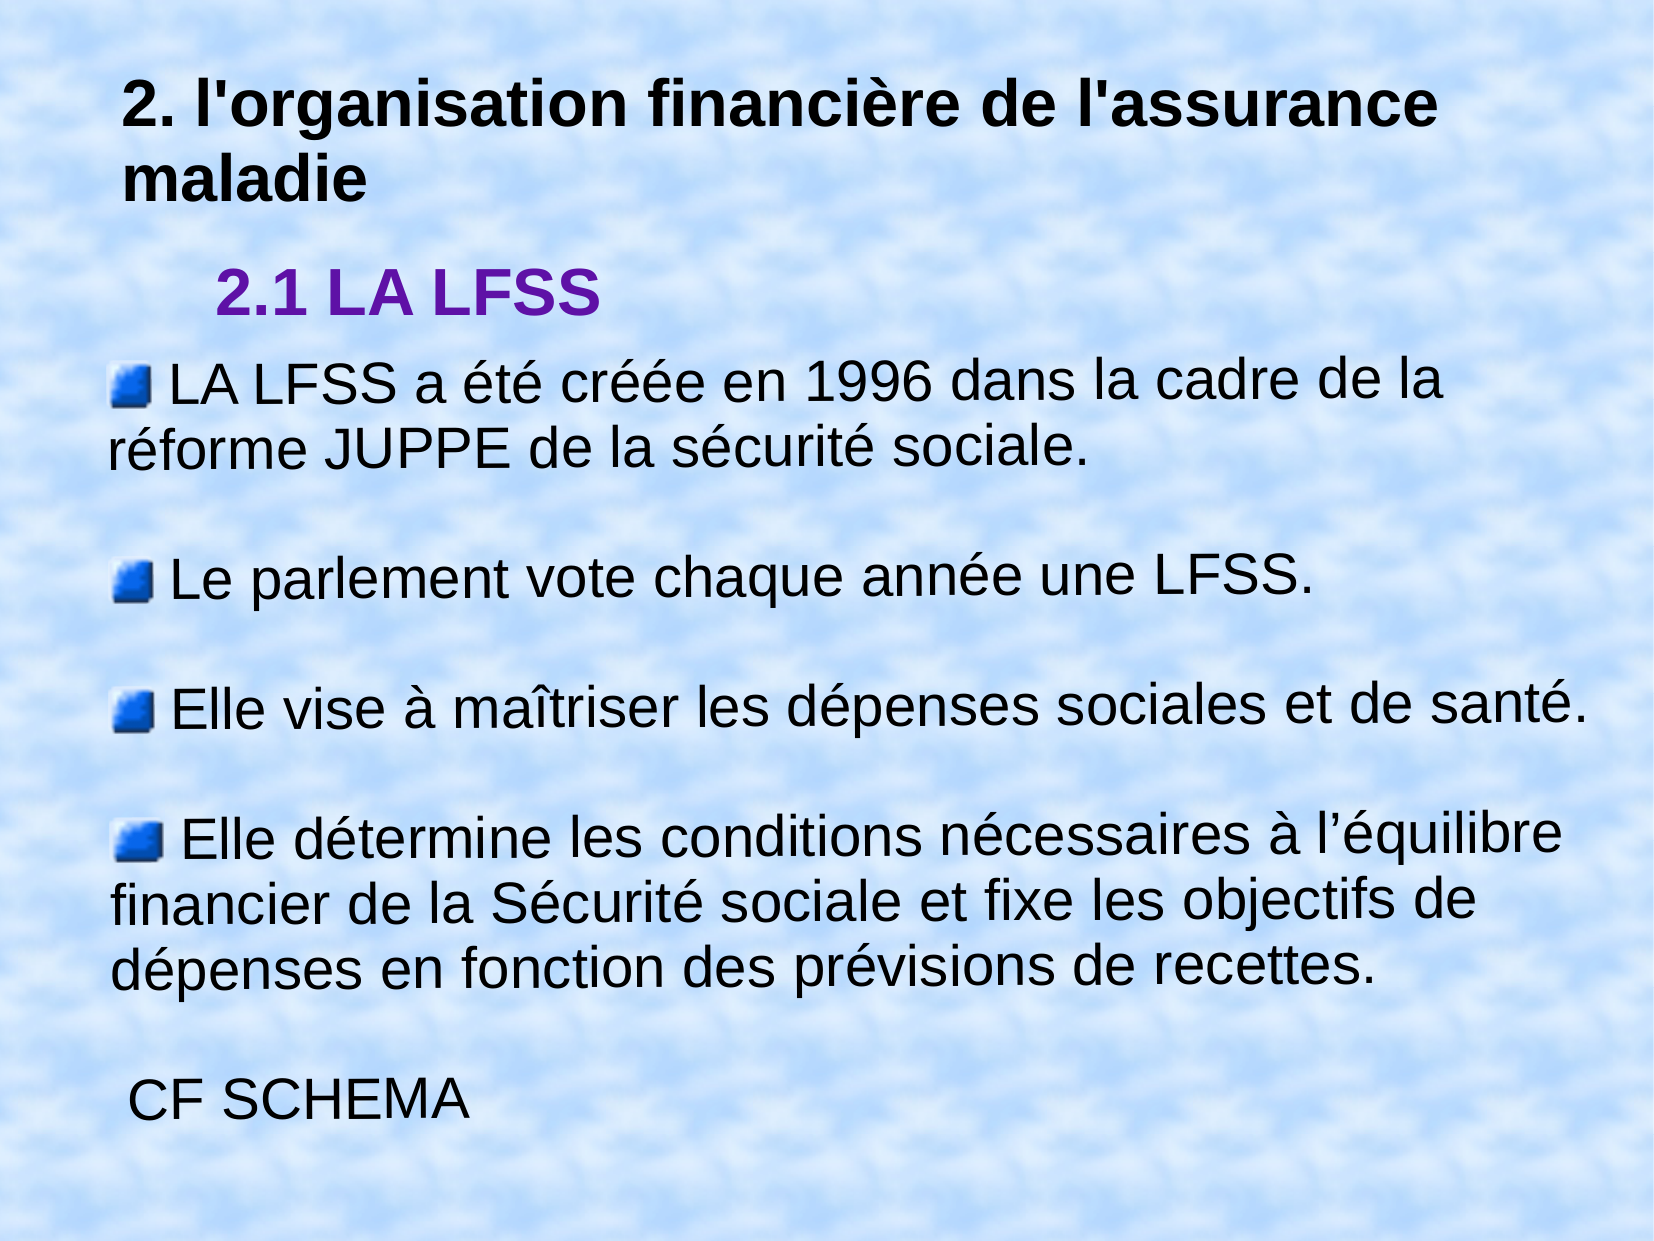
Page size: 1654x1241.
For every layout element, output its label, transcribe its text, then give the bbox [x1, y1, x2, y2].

text_box LA LFSS a été créée en 1996 dans la cadre de la réforme JUPPE de la sécurité sociale. Le parlement vote chaque année une LFSS. Elle vise à maîtriser les dépenses sociales et de santé. Elle détermine les conditions nécessaires à l’équilibre financier de la Sécurité sociale et fixe les objectifs de dépenses en fonction des prévisions de recettes. CF SCHEMA [91, 334, 1654, 1158]
picture [0, 0, 1654, 1241]
text_box 2.1 LA LFSS [200, 248, 1430, 338]
text_box 2. l'organisation financière de l'assurance maladie [106, 59, 1548, 224]
